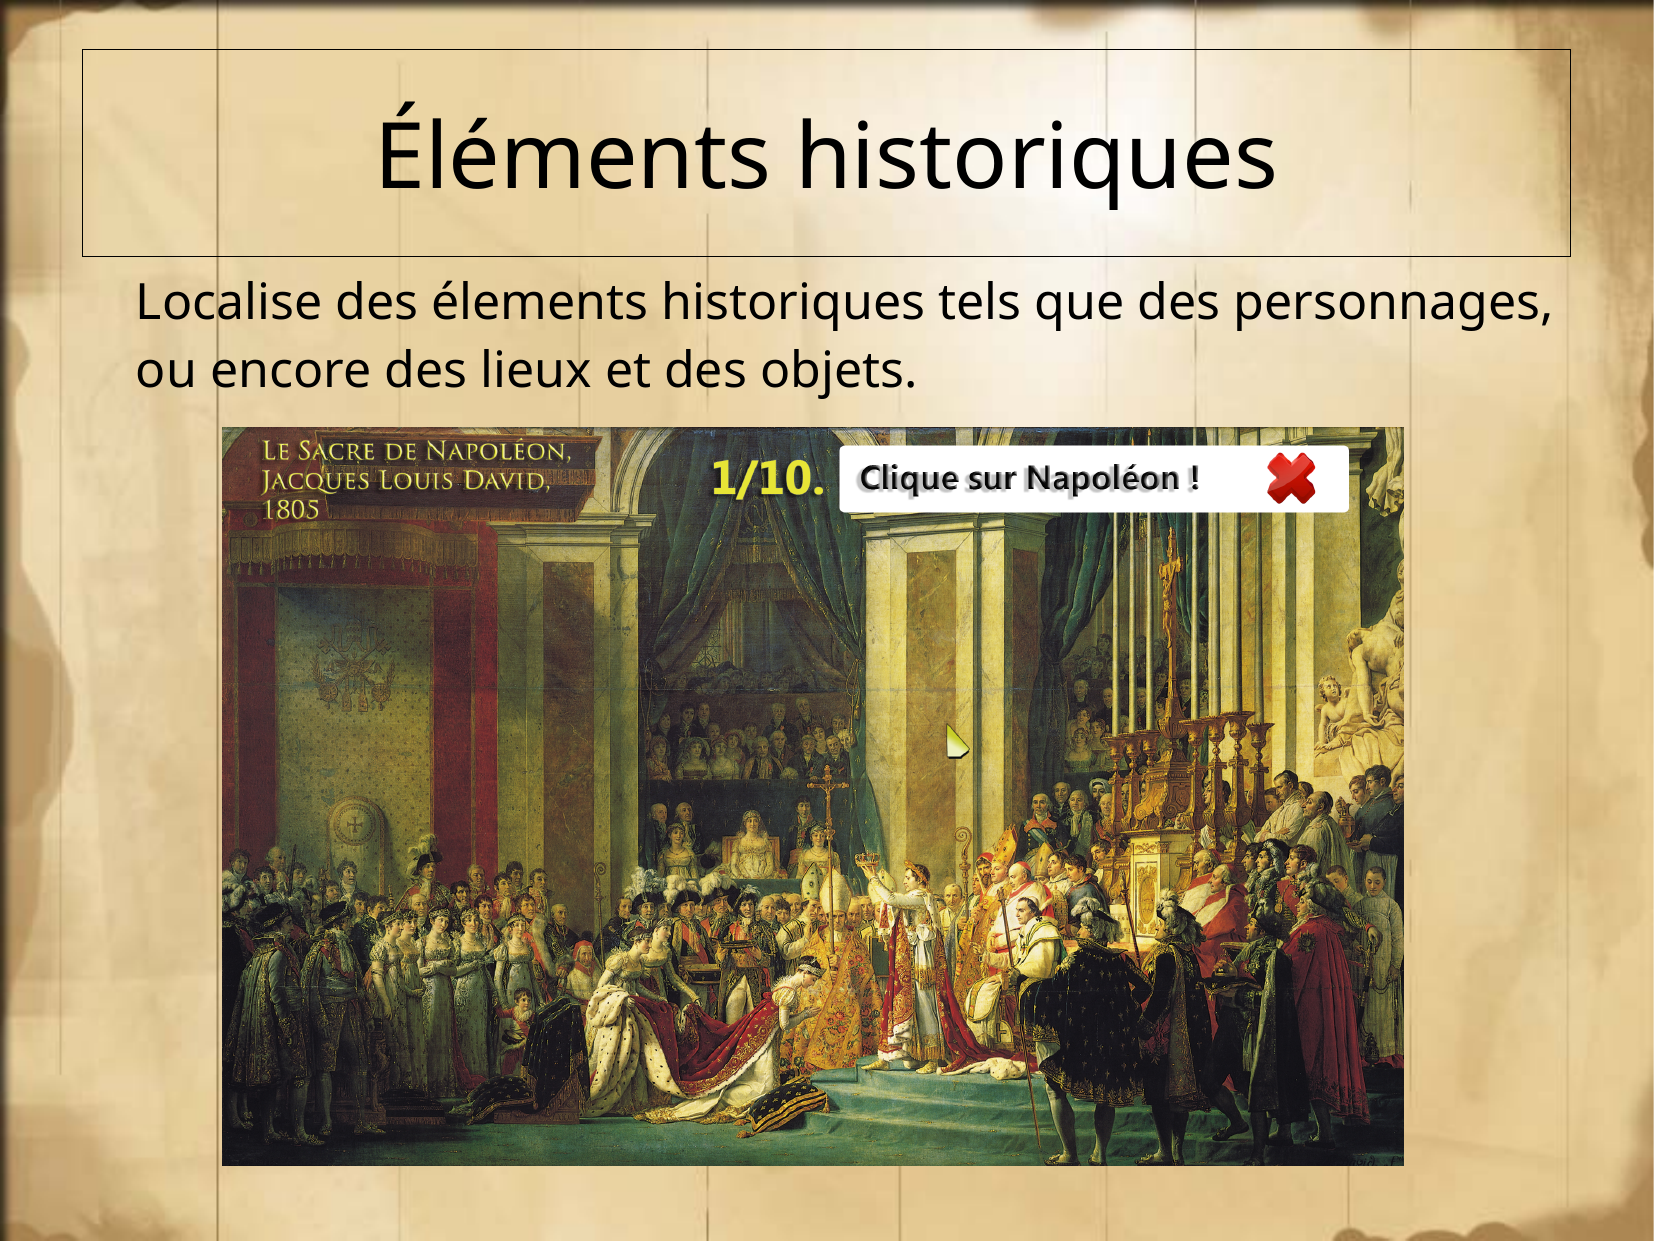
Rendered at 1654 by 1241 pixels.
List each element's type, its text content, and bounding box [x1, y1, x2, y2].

title Éléments historiques [82, 49, 1571, 257]
picture [0, 0, 1654, 1241]
list Localise des élements historiques tels que des personnages, ou encore des lieux et des objets. [135, 265, 1625, 419]
